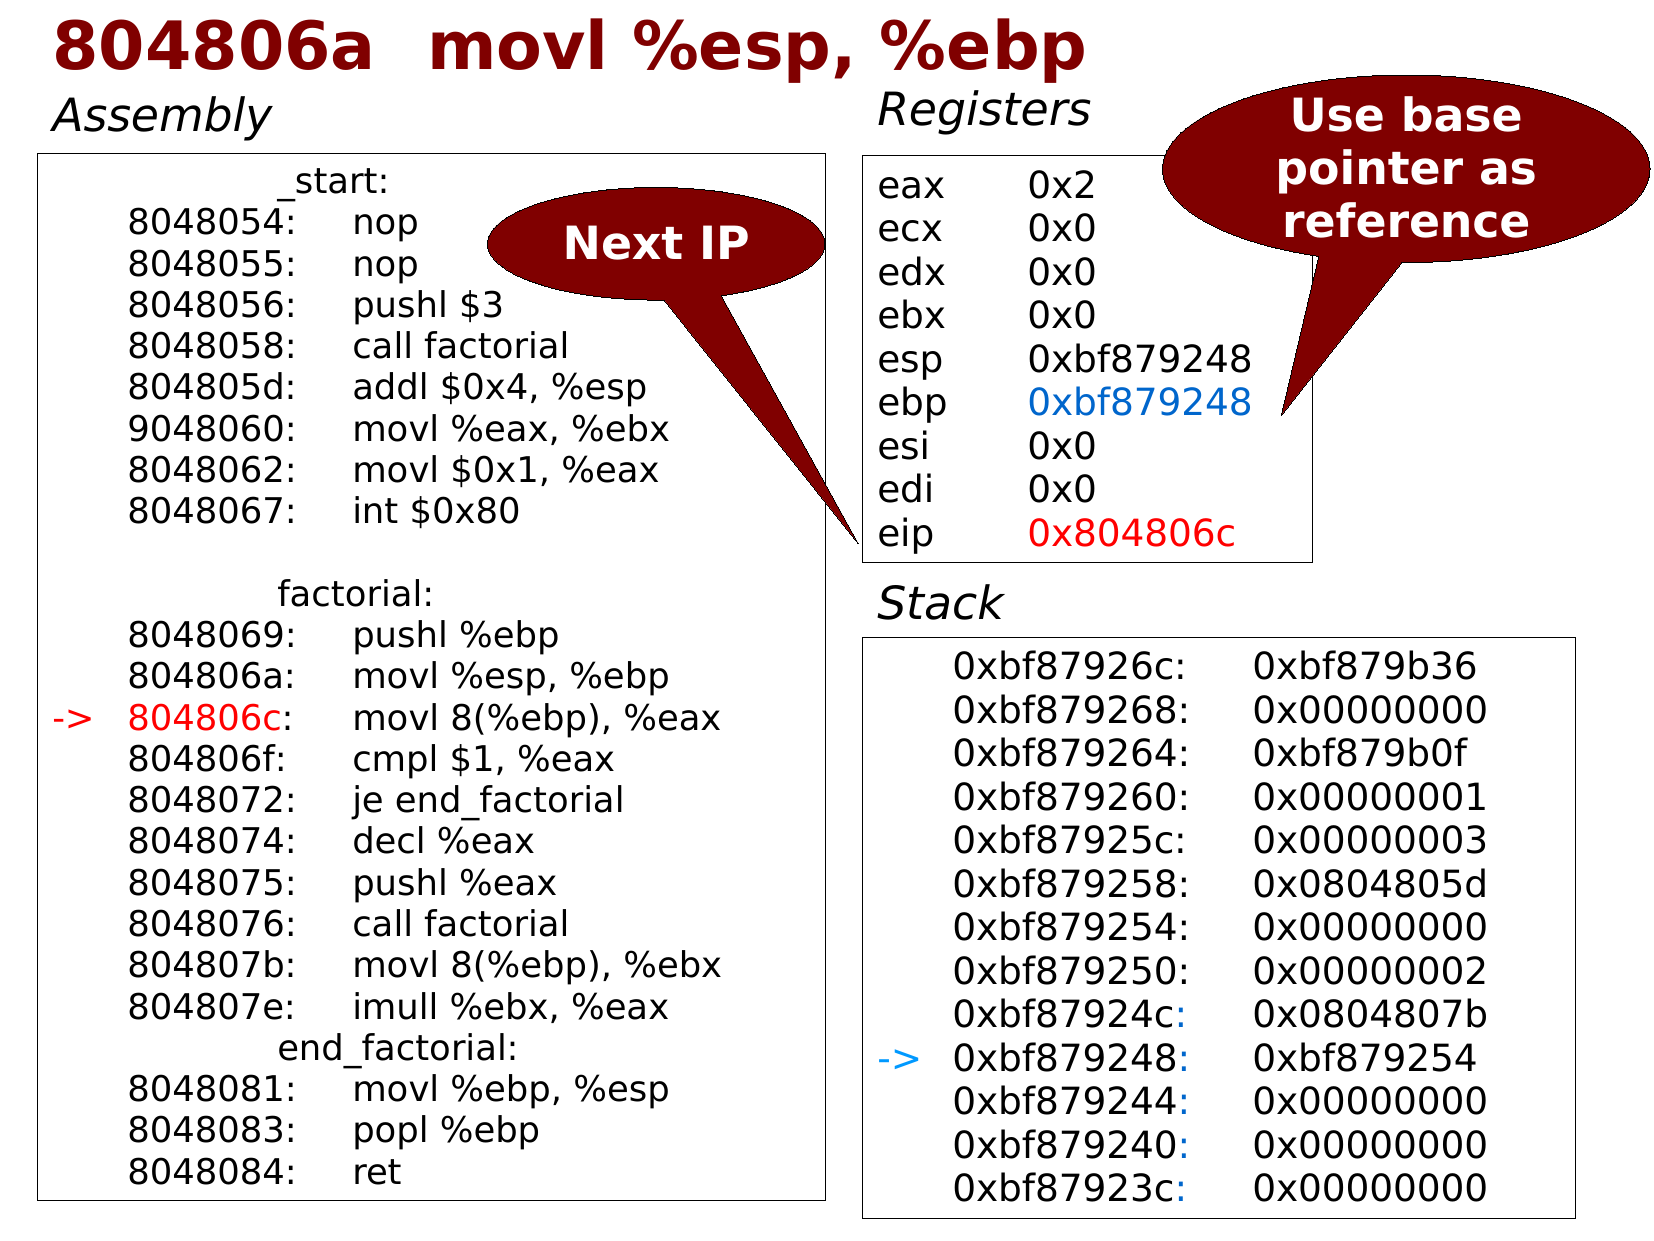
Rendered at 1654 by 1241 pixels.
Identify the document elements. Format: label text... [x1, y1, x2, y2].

text_box Registers [862, 75, 1126, 144]
text_box Stack [862, 569, 1051, 638]
text_box Assembly [37, 81, 301, 151]
text_box 804806a movl %esp, %ebp [37, 0, 1388, 93]
text_box eax 0x2 ecx 0x0 edx 0x0 ebx 0x0 esp 0xbf879248 ebp 0xbf879248 esi 0x0 edi 0x0 eip 0x804806c [862, 155, 1313, 563]
text_box 0xbf87926c: 0xbf879b36 0xbf879268: 0x00000000 0xbf879264: 0xbf879b0f 0xbf879260: 0x00000001 0xbf87925c: 0x00000003 0xbf879258: 0x0804805d 0xbf879254: 0x00000000 0xbf879250: 0x00000002 0xbf87924c: 0x0804807b -> 0xbf879248: 0xbf879254 0xbf879244: 0x00000000 0xbf879240: 0x00000000 0xbf87923c: 0x00000000 [862, 637, 1576, 1219]
text_box Next IP [487, 187, 859, 544]
text_box _start: 8048054: nop 8048055: nop 8048056: pushl $3 8048058: call factorial 804805d: addl $0x4, %esp 9048060: movl %eax, %ebx 8048062: movl $0x1, %eax 8048067: int $0x80 factorial: 8048069: pushl %ebp 804806a: movl %esp, %ebp -> 804806c: movl 8(%ebp), %eax 804806f: cmpl $1, %eax 8048072: je end_factorial 8048074: decl %eax 8048075: pushl %eax 8048076: call factorial 804807b: movl 8(%ebp), %ebx 804807e: imull %ebx, %eax end_factorial: 8048081: movl %ebp, %esp 8048083: popl %ebp 8048084: ret [37, 153, 826, 1201]
text_box Use base pointer as reference [1162, 75, 1651, 416]
